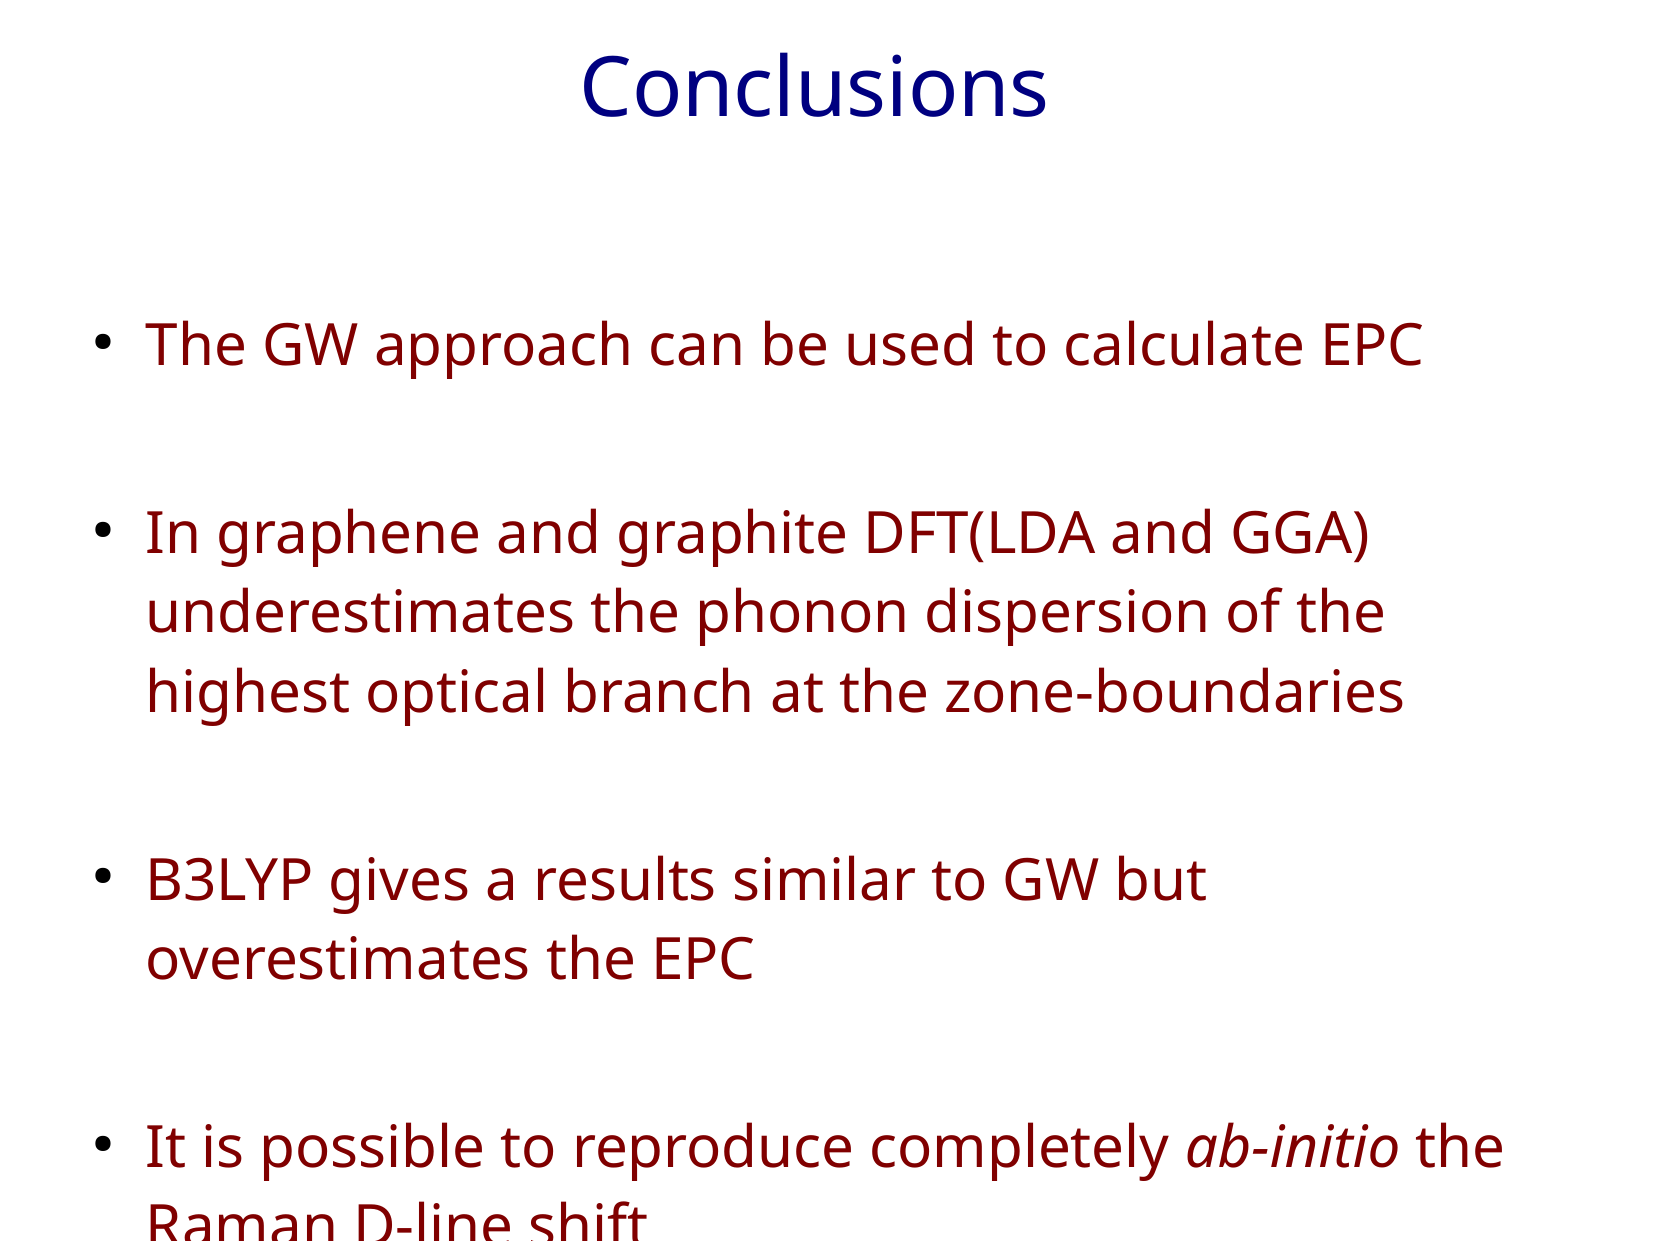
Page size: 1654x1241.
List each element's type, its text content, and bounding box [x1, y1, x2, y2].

list The GW approach can be used to calculate EPC In graphene and graphite DFT(LDA and GGA) underestimates the phonon dispersion of the highest optical branch at the zone-boundaries B3LYP gives a results similar to GW but overestimates the EPC It is possible to reproduce completely ab-initio the Raman D-line shift [75, 303, 1564, 1164]
title Conclusions [70, 0, 1559, 169]
